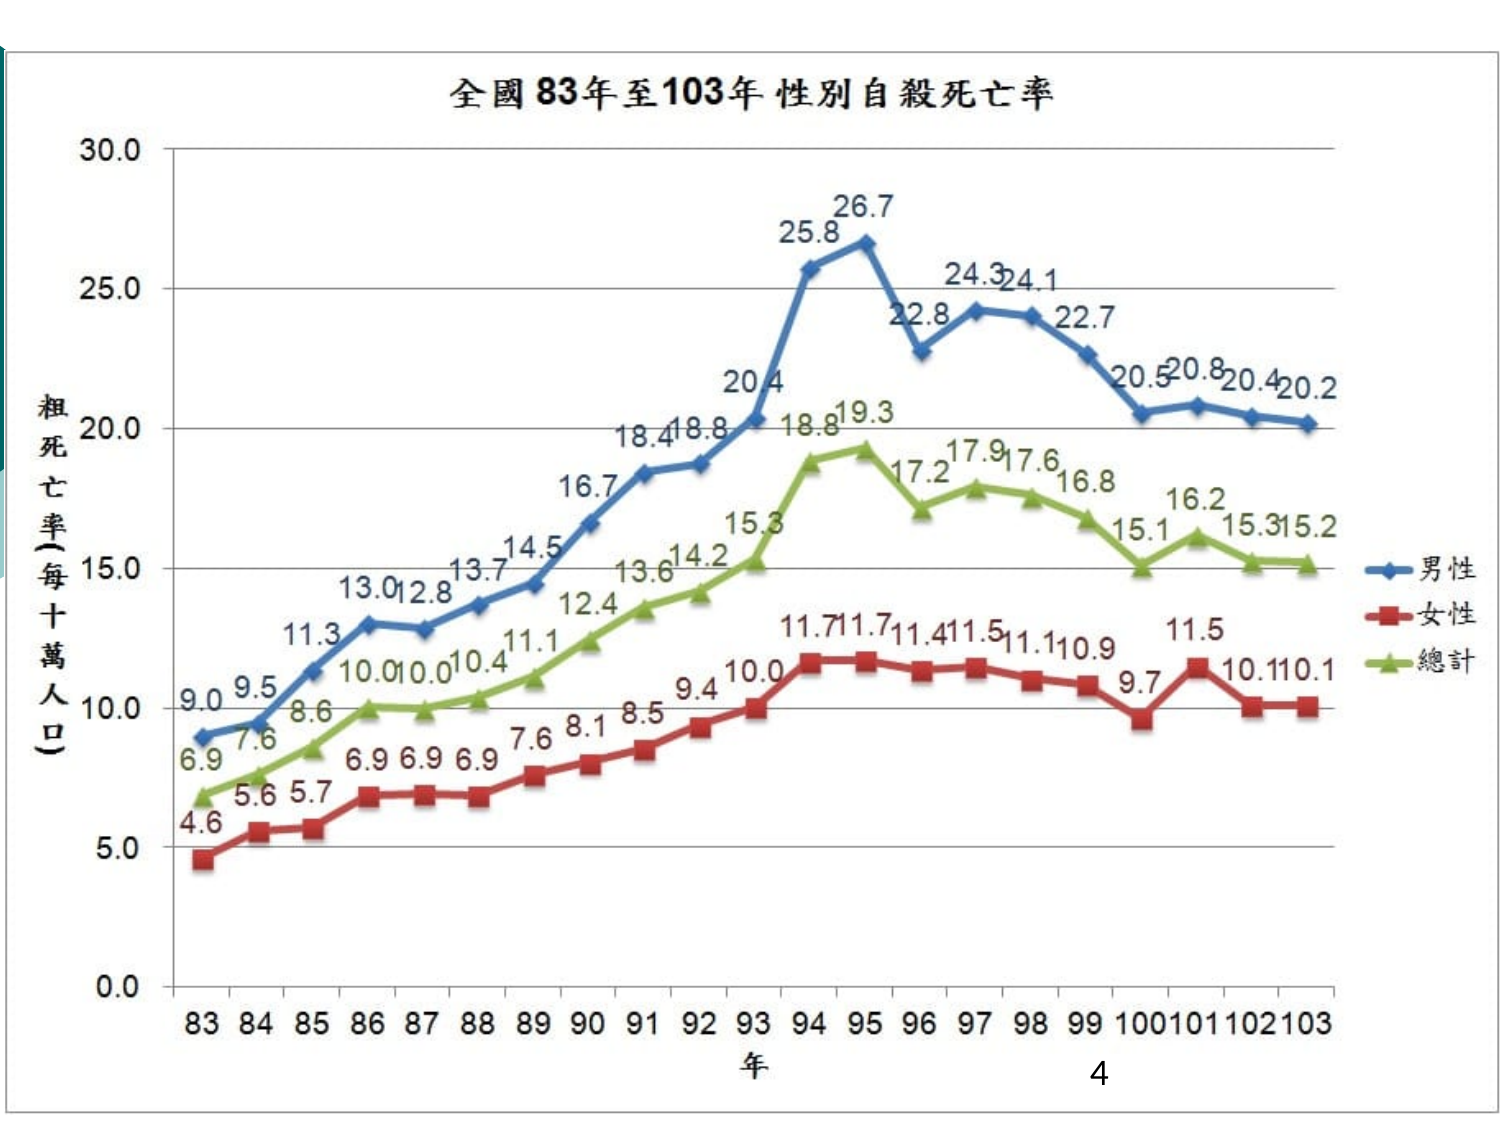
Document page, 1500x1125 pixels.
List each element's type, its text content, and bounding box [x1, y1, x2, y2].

text_box 4 [1074, 1025, 1426, 1101]
picture [4, 50, 1500, 1115]
